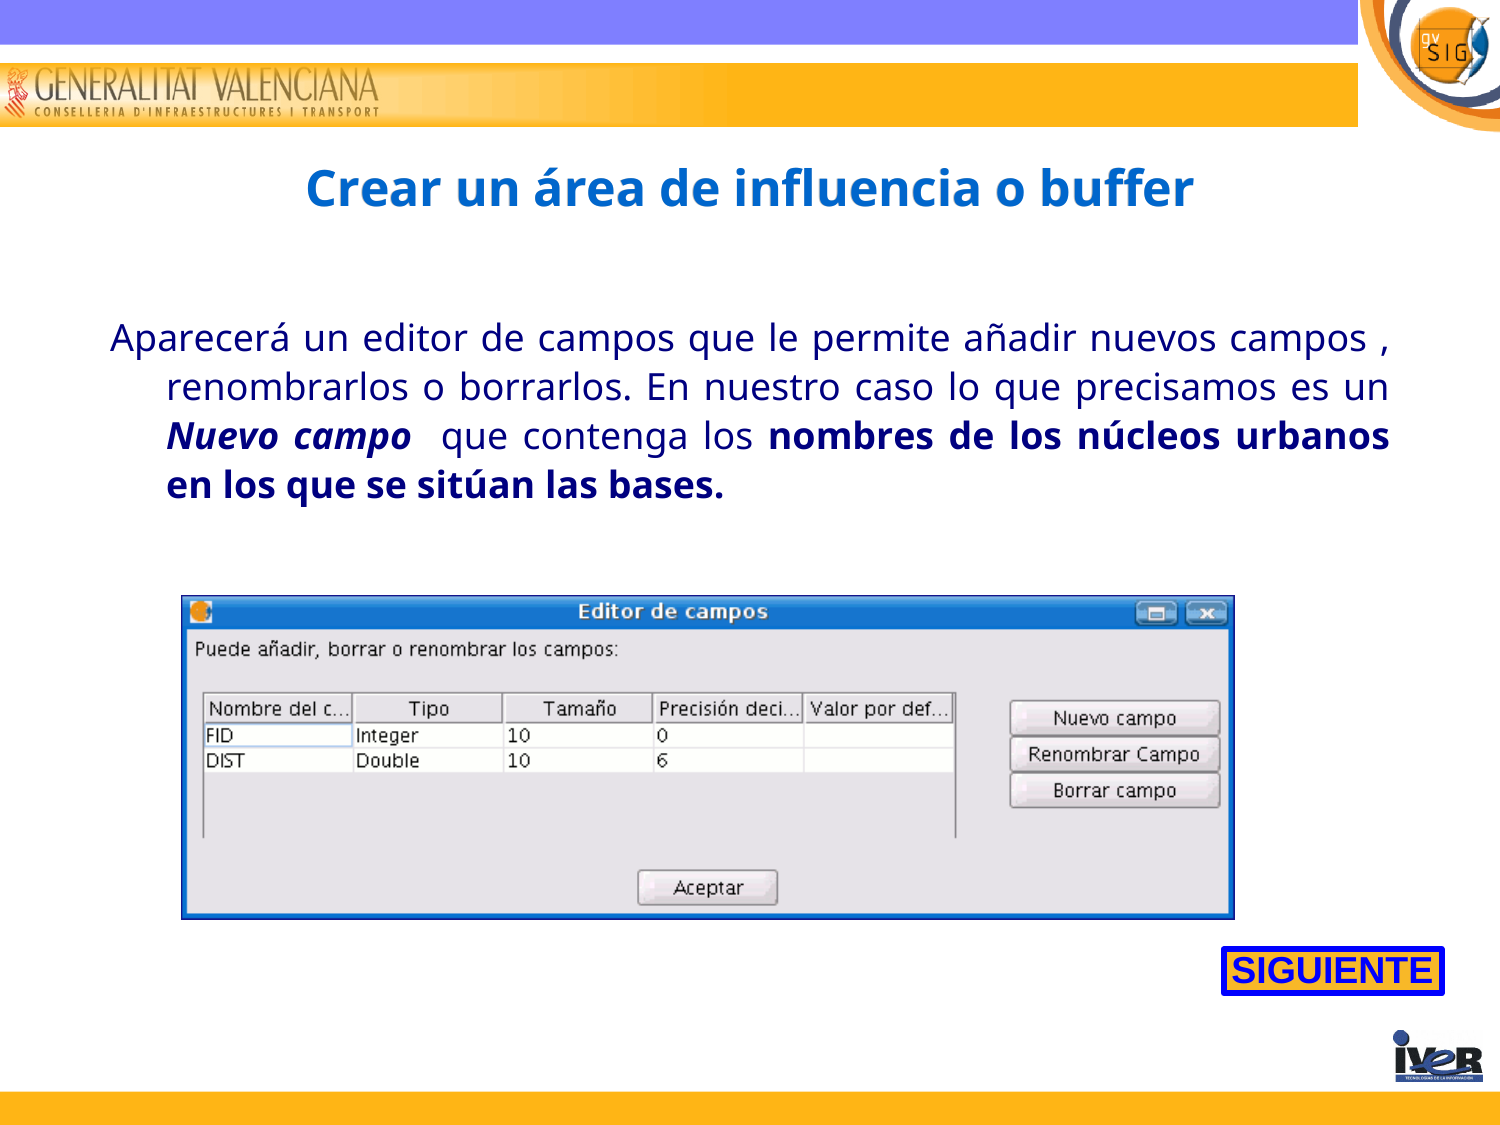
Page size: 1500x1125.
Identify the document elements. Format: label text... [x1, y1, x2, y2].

list Aparecerá un editor de campos que le permite añadir nuevos campos , renombrarlos o borrarlos. En nuestro caso lo que precisamos es un Nuevo campo que contenga los nombres de los núcleos urbanos en los que se sitúan las bases. [110, 312, 1391, 1022]
picture [181, 595, 1235, 920]
picture [1358, 0, 1500, 133]
picture [1393, 1030, 1483, 1082]
title Crear un área de influencia o buffer [110, 86, 1391, 288]
text_box SIGUIENTE [1223, 949, 1442, 994]
